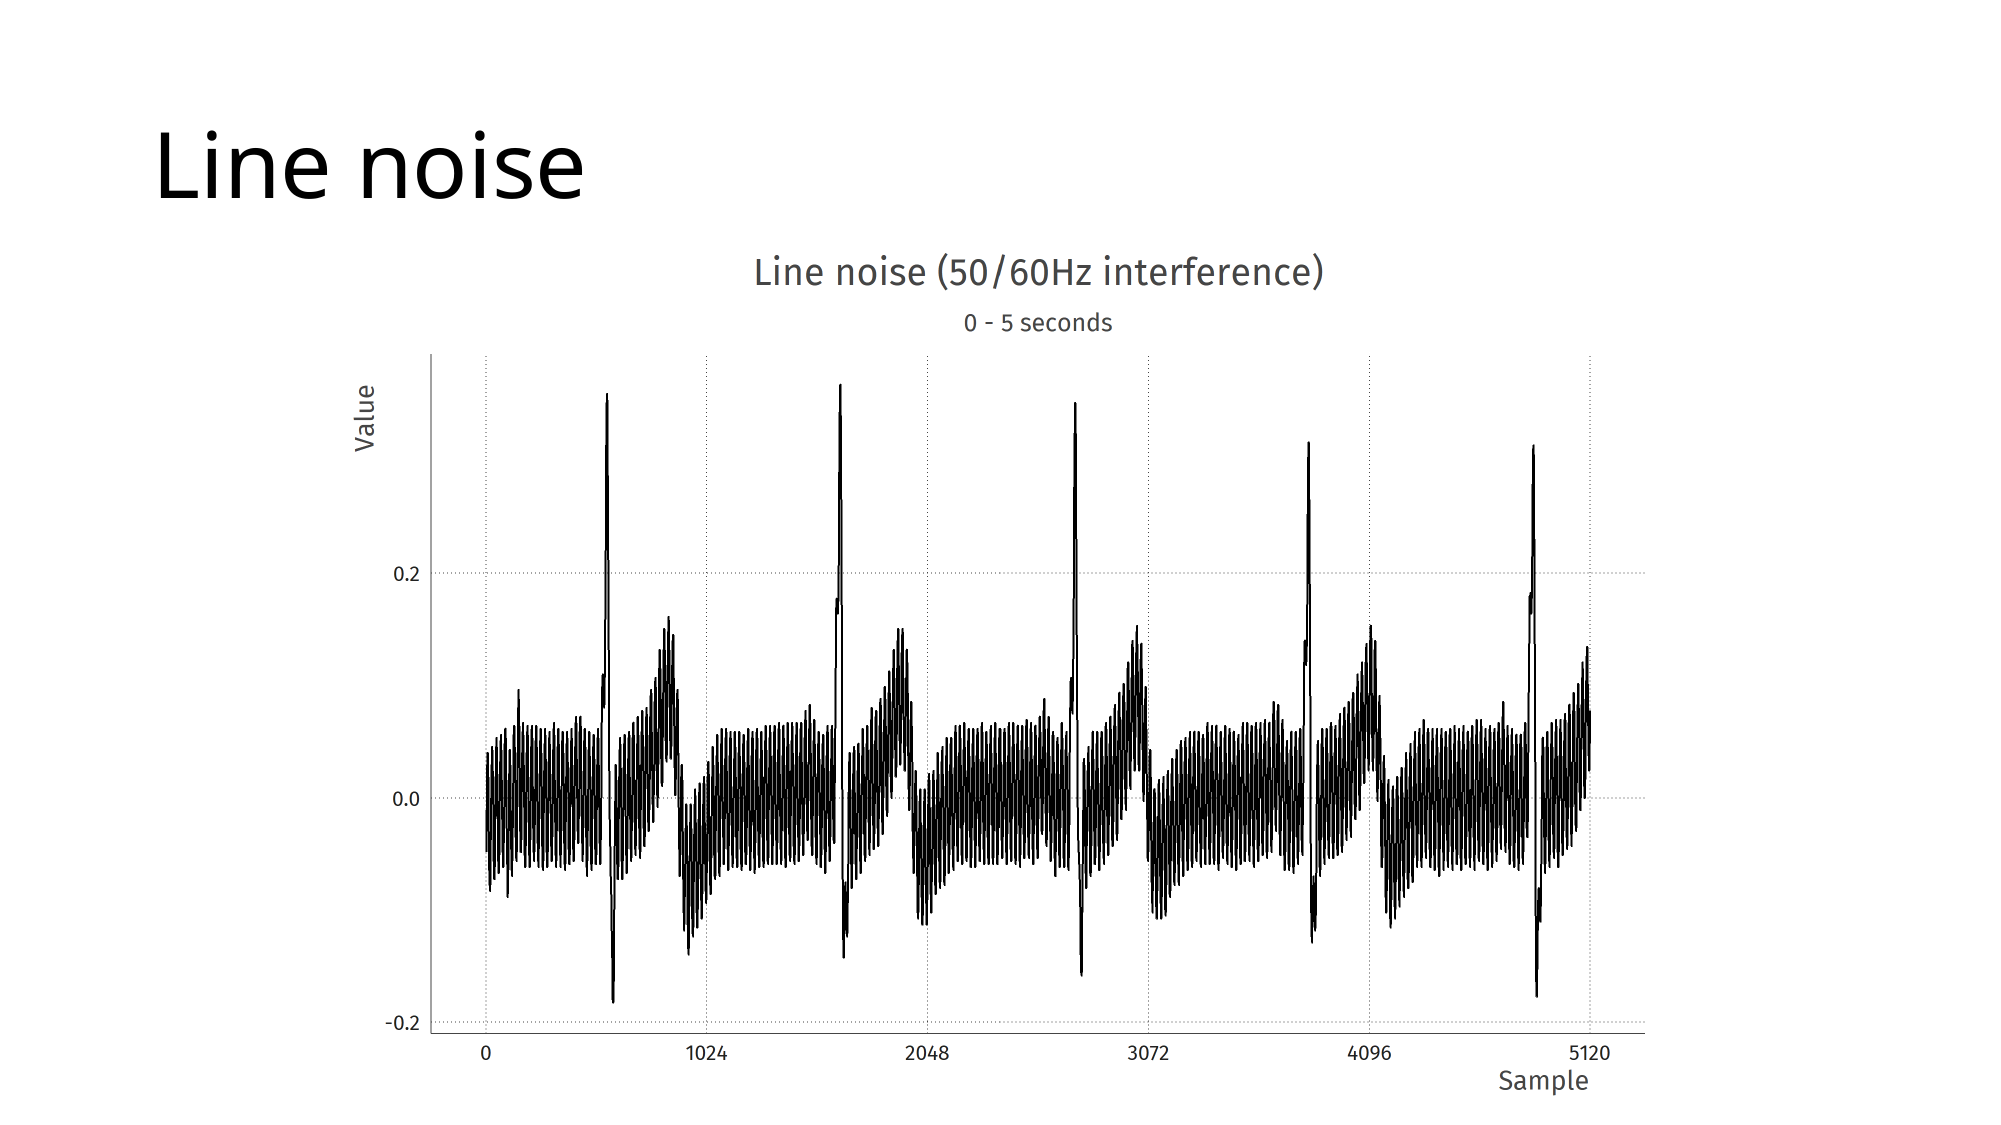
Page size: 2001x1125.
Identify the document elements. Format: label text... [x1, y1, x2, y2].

title Line noise [137, 59, 1863, 278]
picture [324, 224, 1675, 1125]
